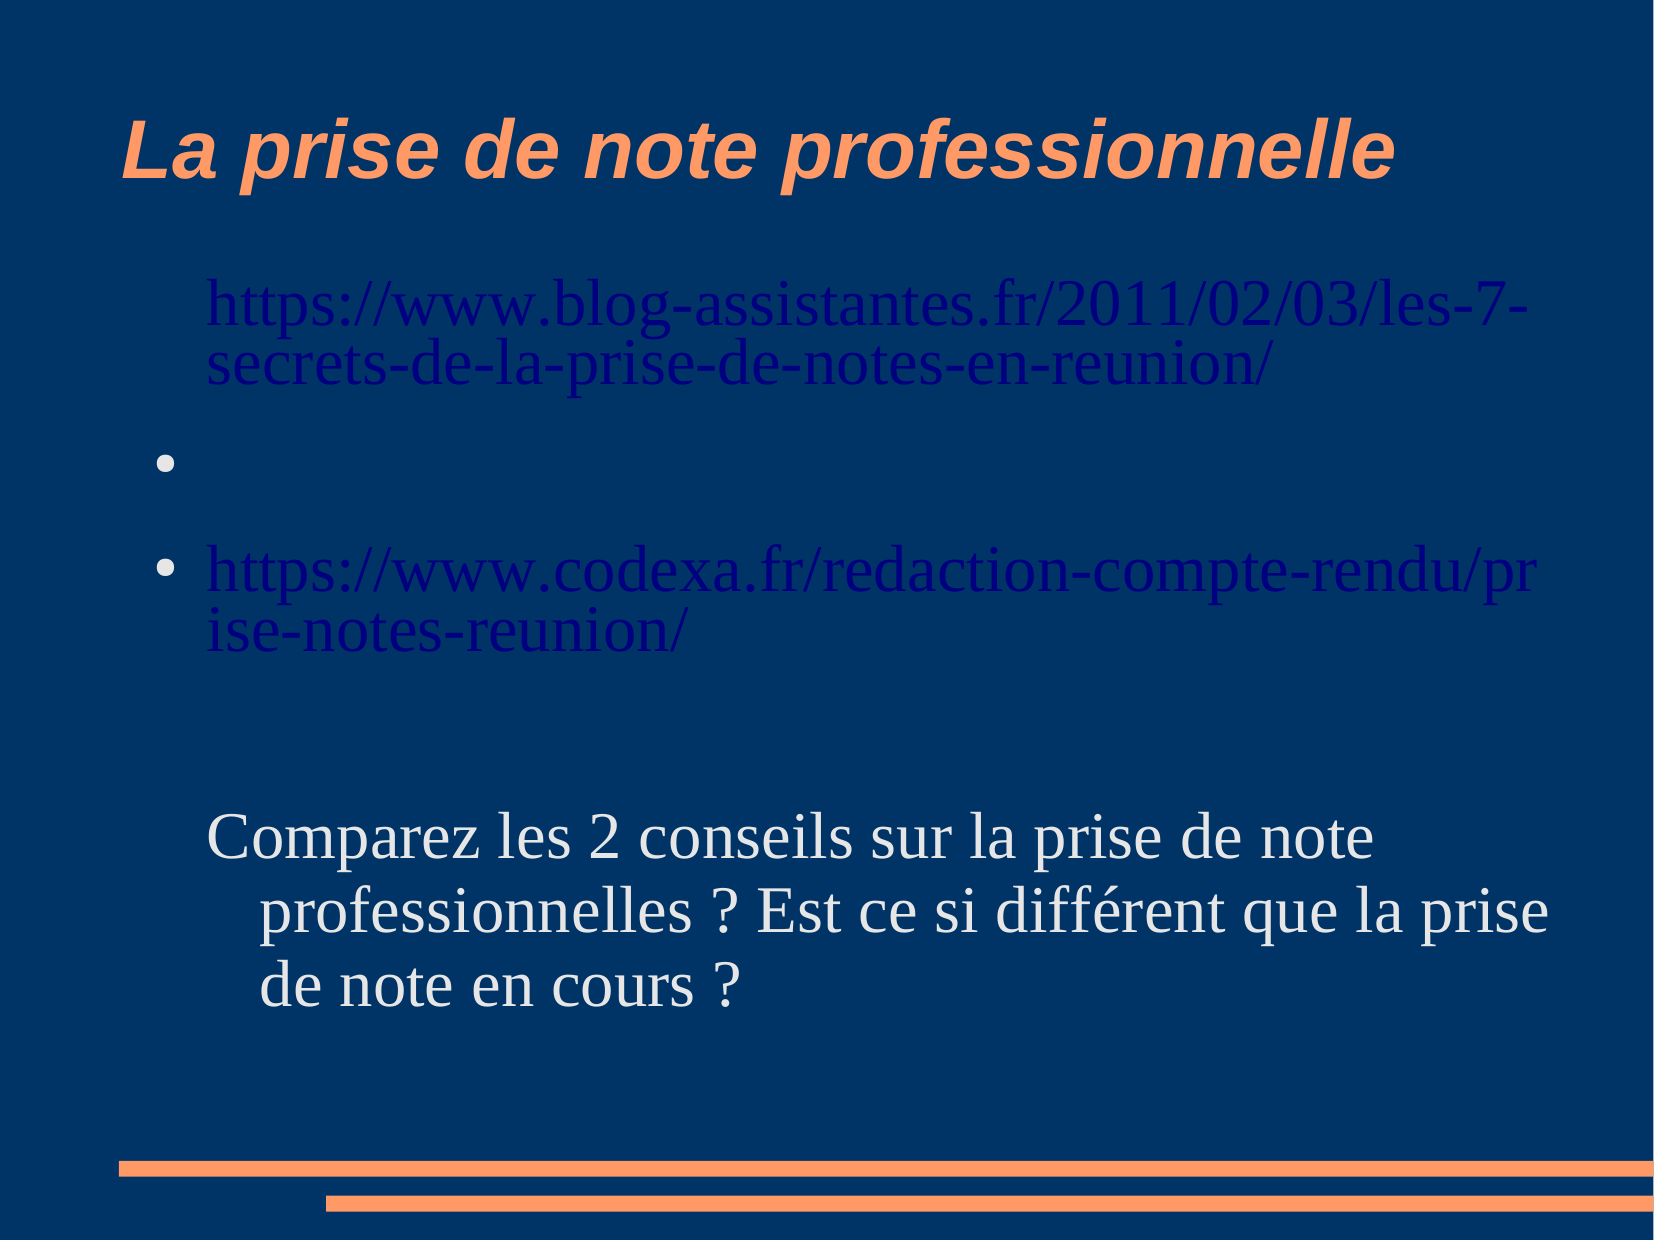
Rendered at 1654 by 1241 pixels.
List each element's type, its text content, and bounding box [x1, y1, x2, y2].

title La prise de note professionnelle [121, 46, 1534, 254]
list https://www.blog-assistantes.fr/2011/02/03/les-7-secrets-de-la-prise-de-notes-en-reunion/ https://www.codexa.fr/redaction-compte-rendu/prise-notes-reunion/ Comparez les 2 conseils sur la prise de note professionnelles ? Est ce si différent que la prise de note en cours ? [118, 265, 1558, 986]
